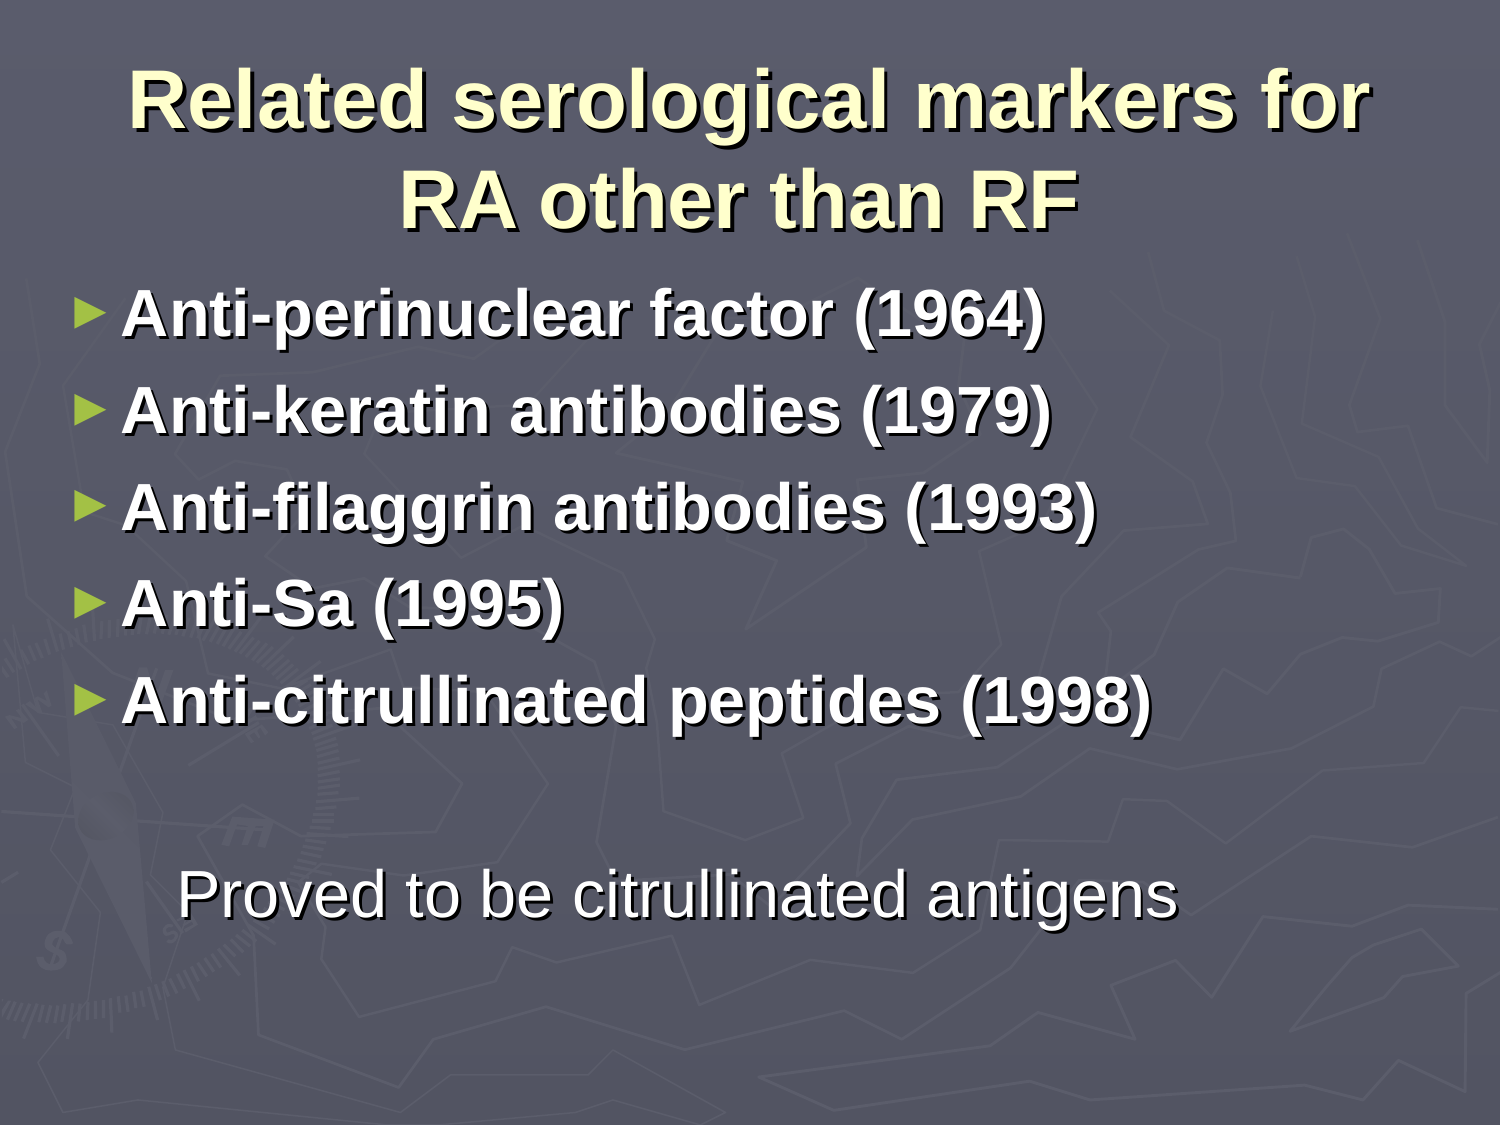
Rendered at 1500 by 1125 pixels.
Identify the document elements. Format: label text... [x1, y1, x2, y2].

title Related serological markers for RA other than RF [49, 37, 1451, 225]
list Anti-perinuclear factor (1964) Anti-keratin antibodies (1979) Anti-filaggrin antibodies (1993) Anti-Sa (1995) Anti-citrullinated peptides (1998) Proved to be citrullinated antigens [49, 262, 1451, 1001]
